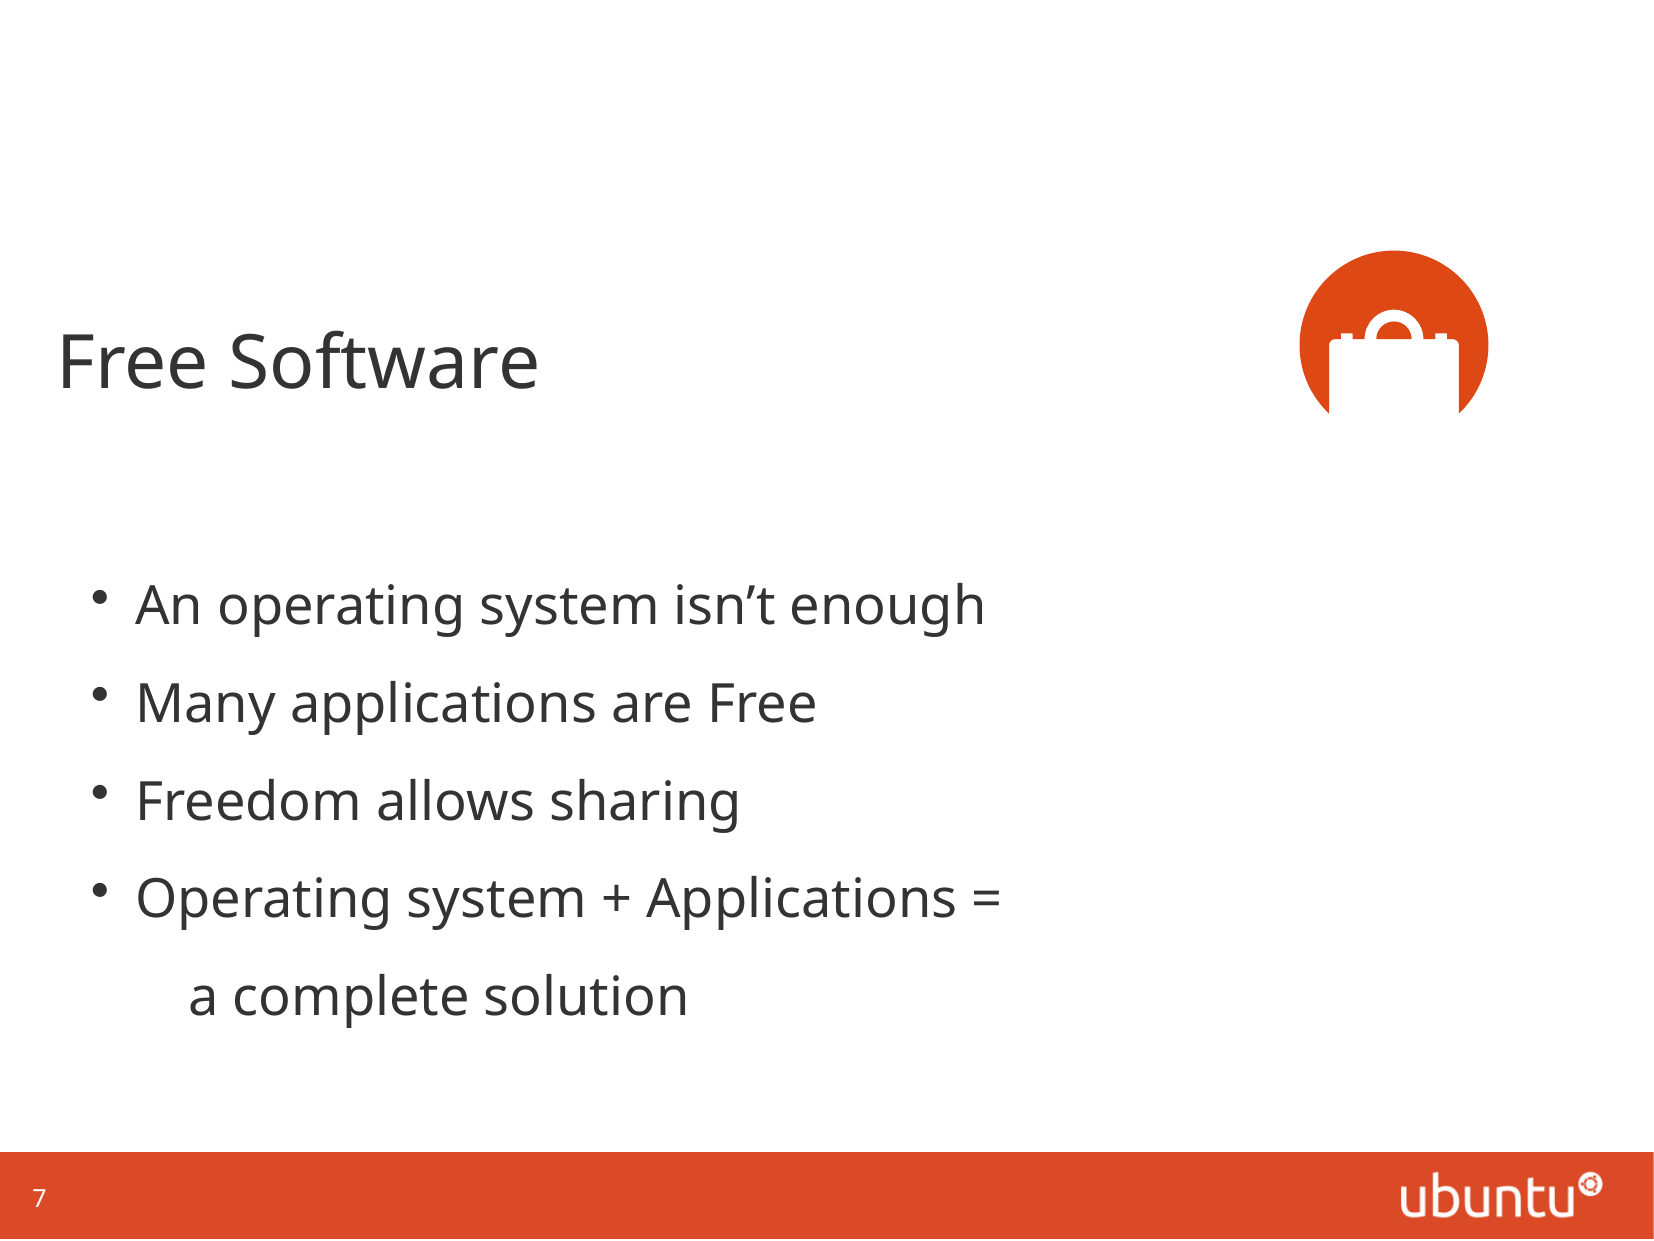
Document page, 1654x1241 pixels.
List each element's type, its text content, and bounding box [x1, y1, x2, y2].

picture [0, 1152, 64, 1239]
title Free Software [56, 130, 1596, 587]
picture [1577, 1152, 1654, 1239]
picture [1275, 226, 1513, 464]
list An operating system isn’t enough Many applications are Free Freedom allows sharing Operating system + Applications = a complete solution [64, 529, 1577, 1241]
